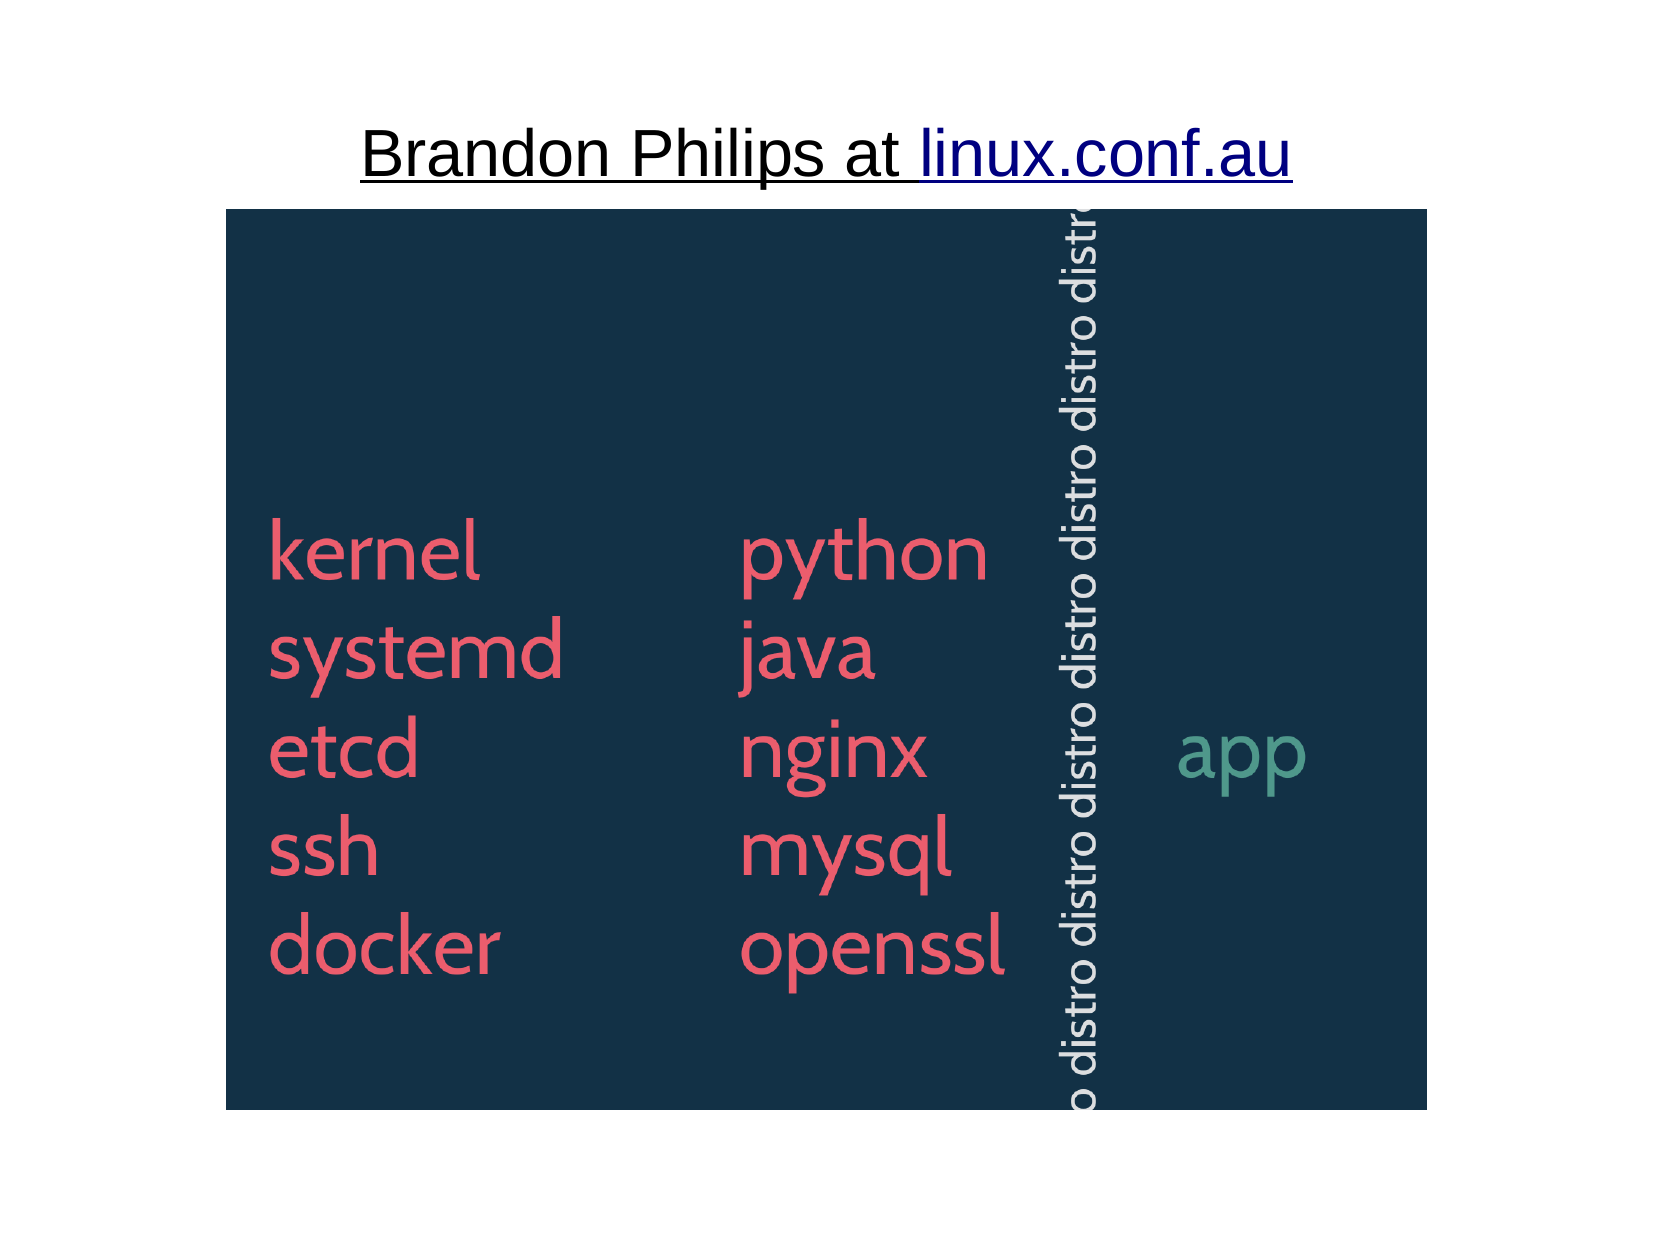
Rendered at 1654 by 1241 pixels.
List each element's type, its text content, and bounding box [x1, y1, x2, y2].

picture [226, 209, 1427, 1111]
title Brandon Philips at linux.conf.au [82, 49, 1571, 257]
